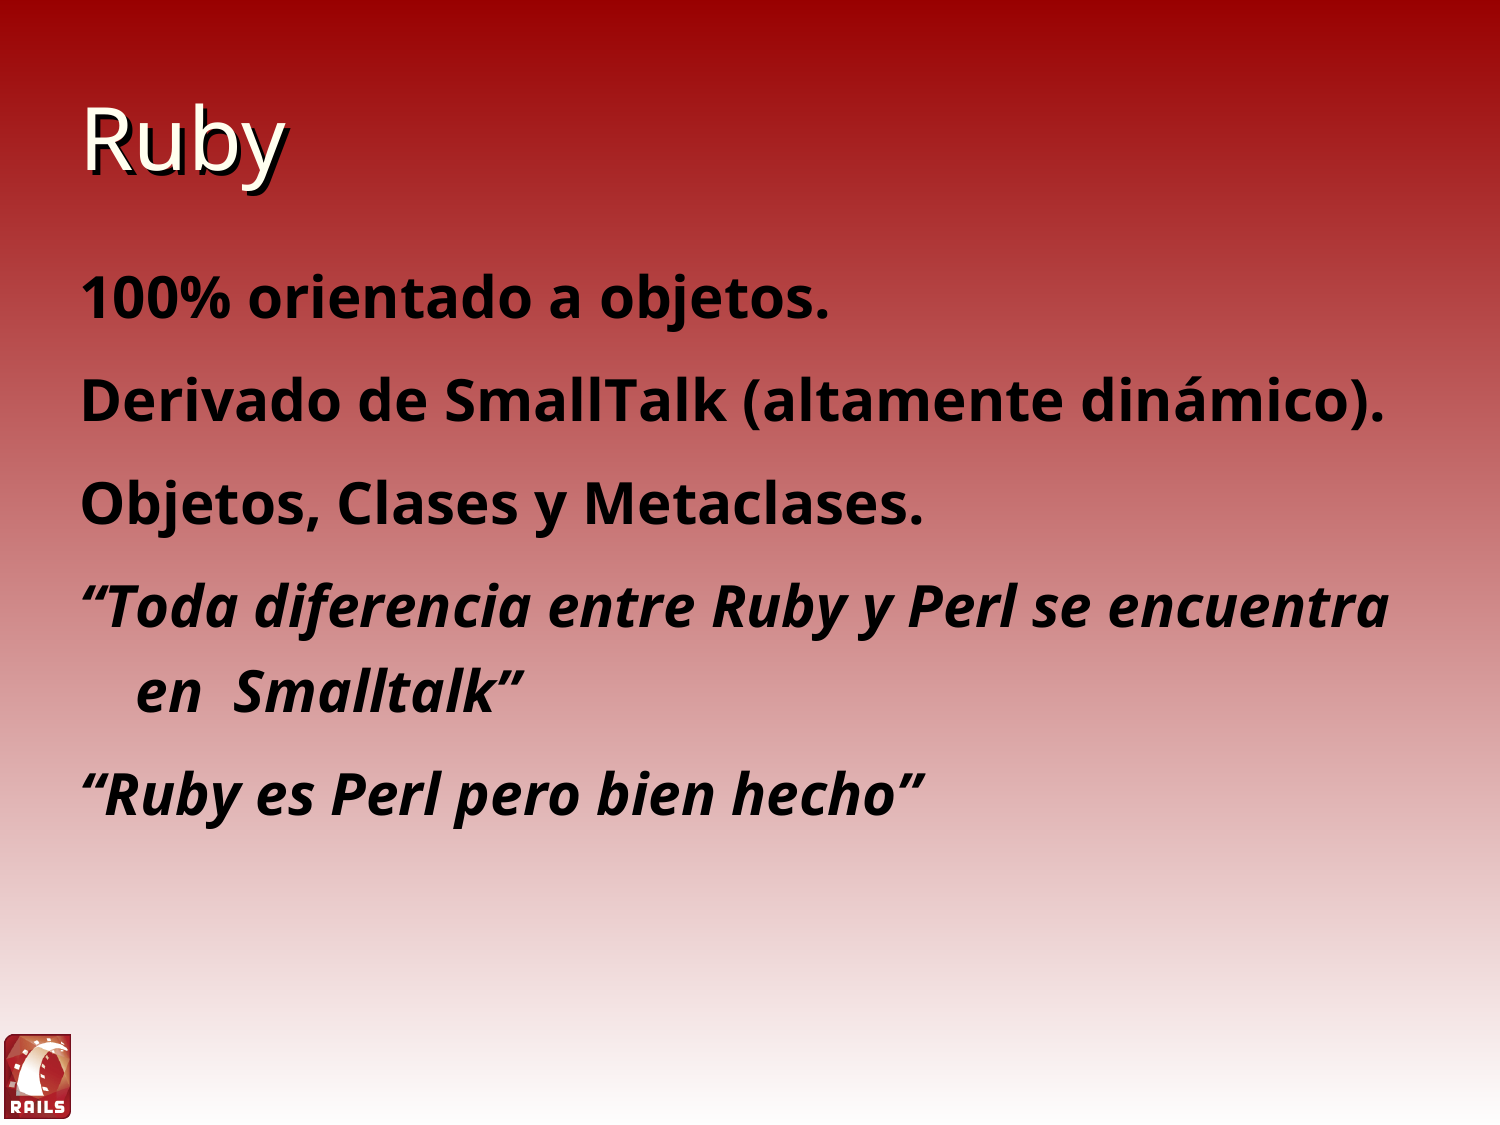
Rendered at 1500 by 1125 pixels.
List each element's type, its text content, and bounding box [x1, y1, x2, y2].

list 100% orientado a objetos. Derivado de SmallTalk (altamente dinámico). Objetos, Clases y Metaclases. “Toda diferencia entre Ruby y Perl se encuentra en Smalltalk” “Ruby es Perl pero bien hecho” [64, 243, 1430, 988]
title Ruby [64, 42, 1317, 232]
picture [4, 1034, 71, 1119]
